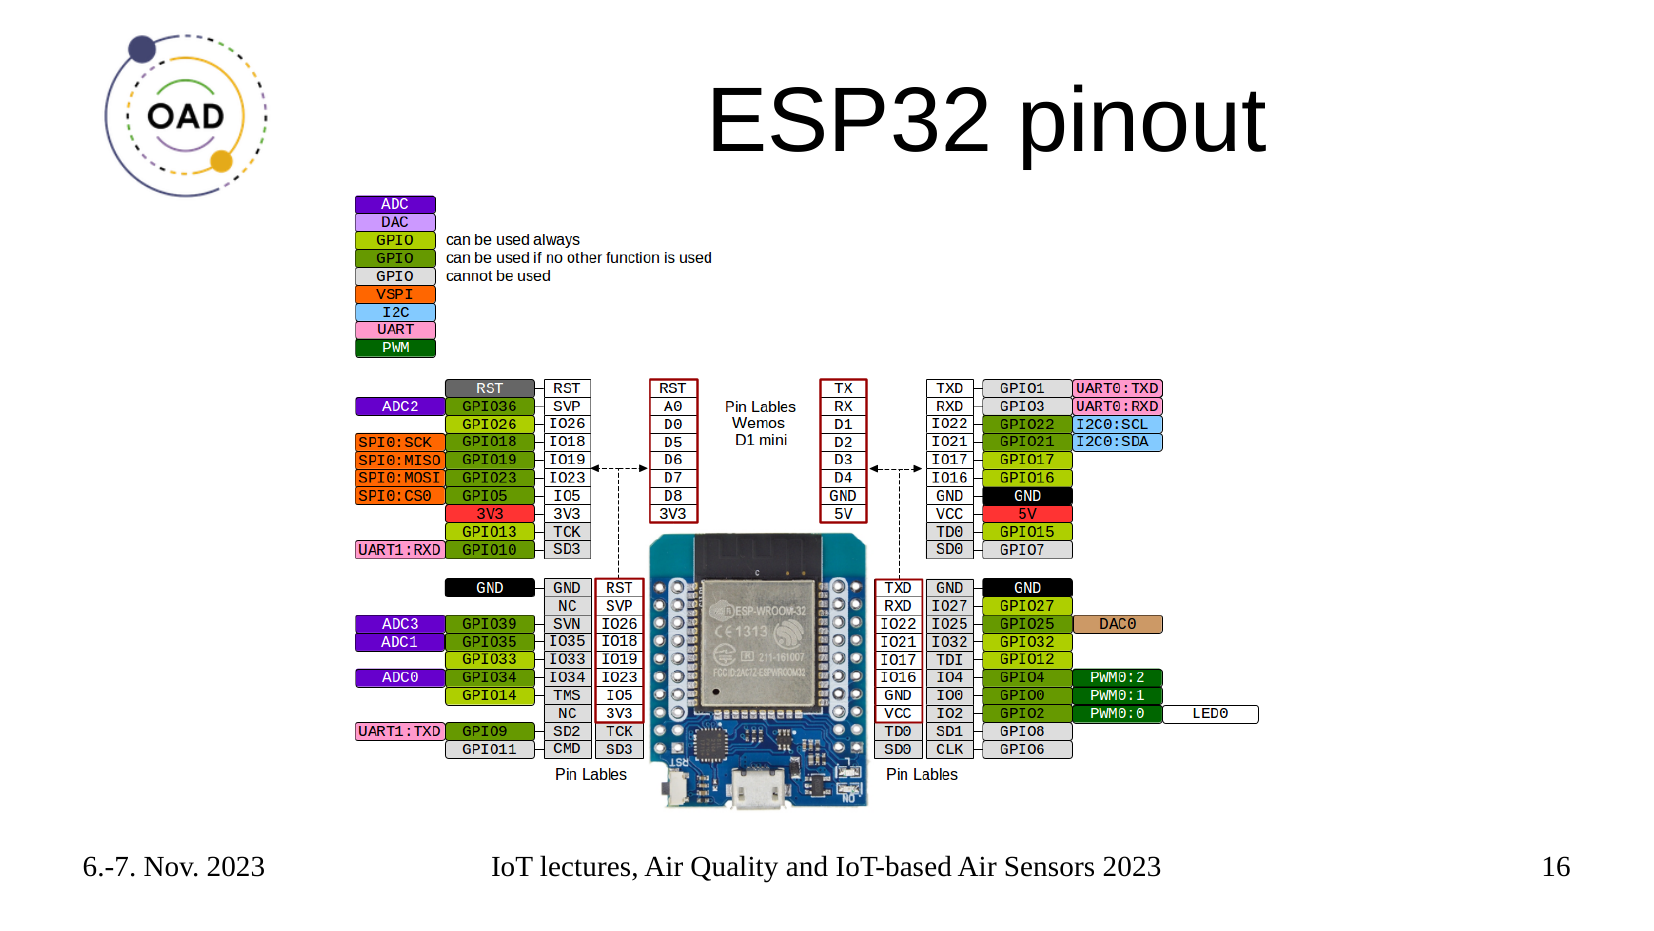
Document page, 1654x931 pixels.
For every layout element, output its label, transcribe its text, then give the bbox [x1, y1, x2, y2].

title ESP32 pinout [403, 37, 1571, 193]
picture [64, 20, 302, 218]
picture [336, 179, 1276, 826]
